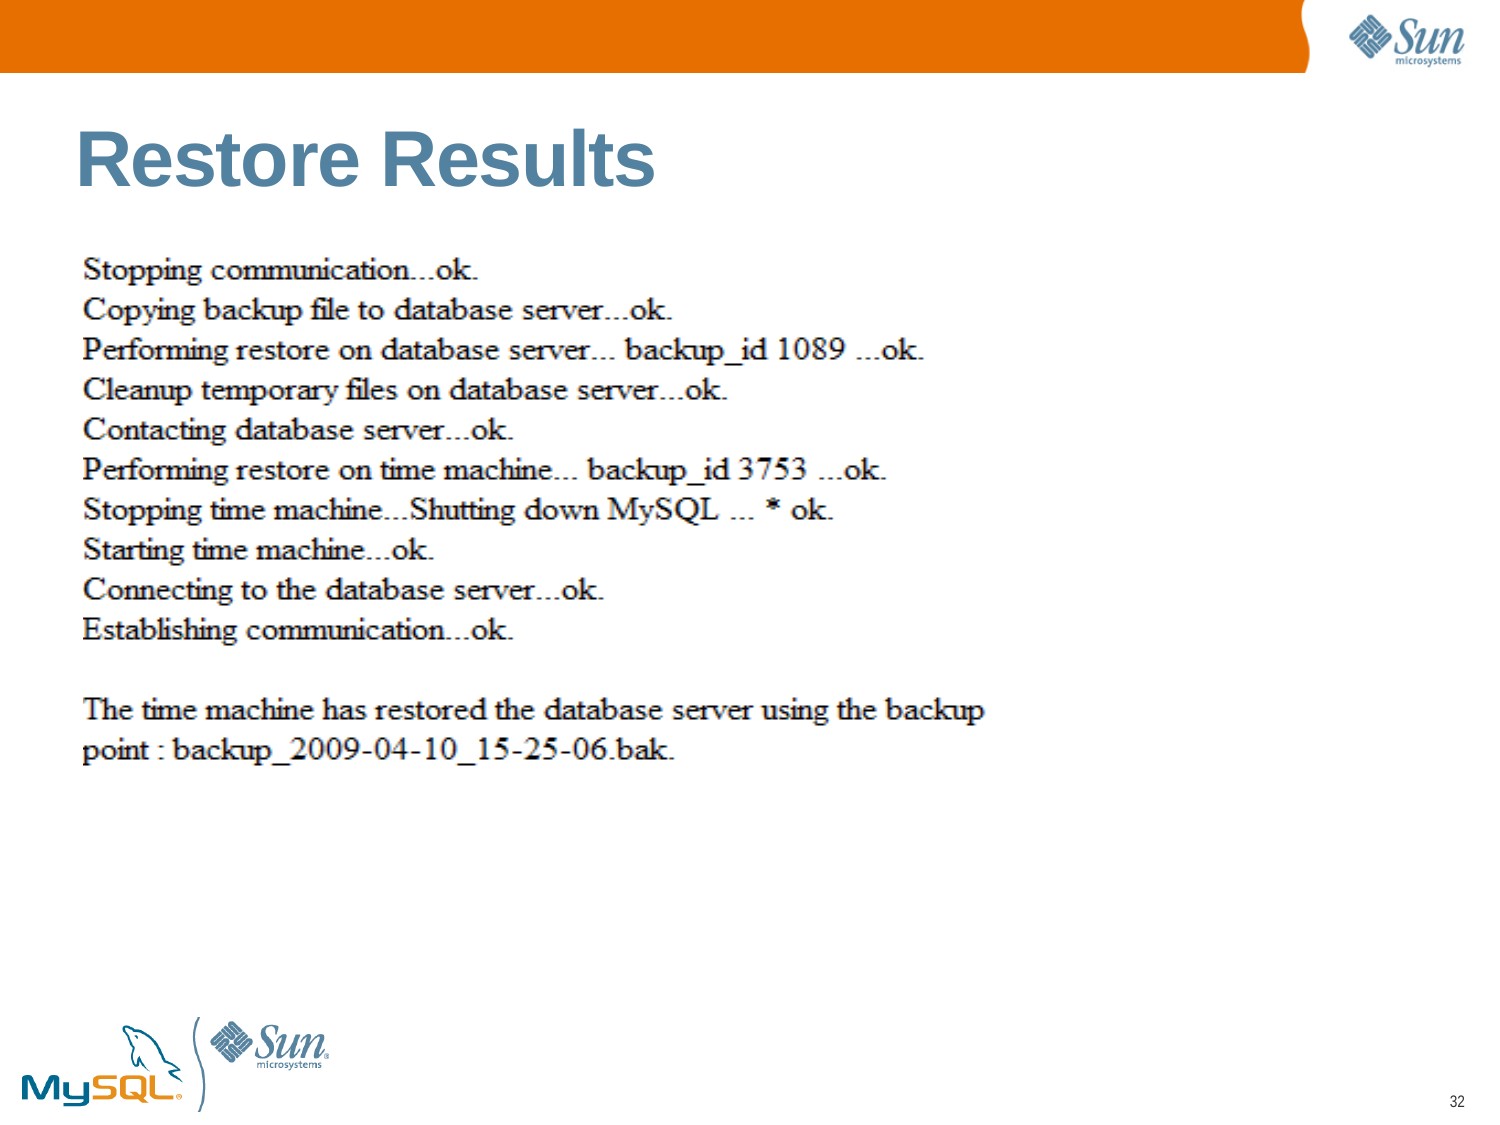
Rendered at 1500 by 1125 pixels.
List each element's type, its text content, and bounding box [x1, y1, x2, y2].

title Restore Results [75, 123, 1437, 227]
picture [22, 1017, 329, 1112]
picture [83, 246, 1012, 774]
picture [0, 0, 1500, 73]
